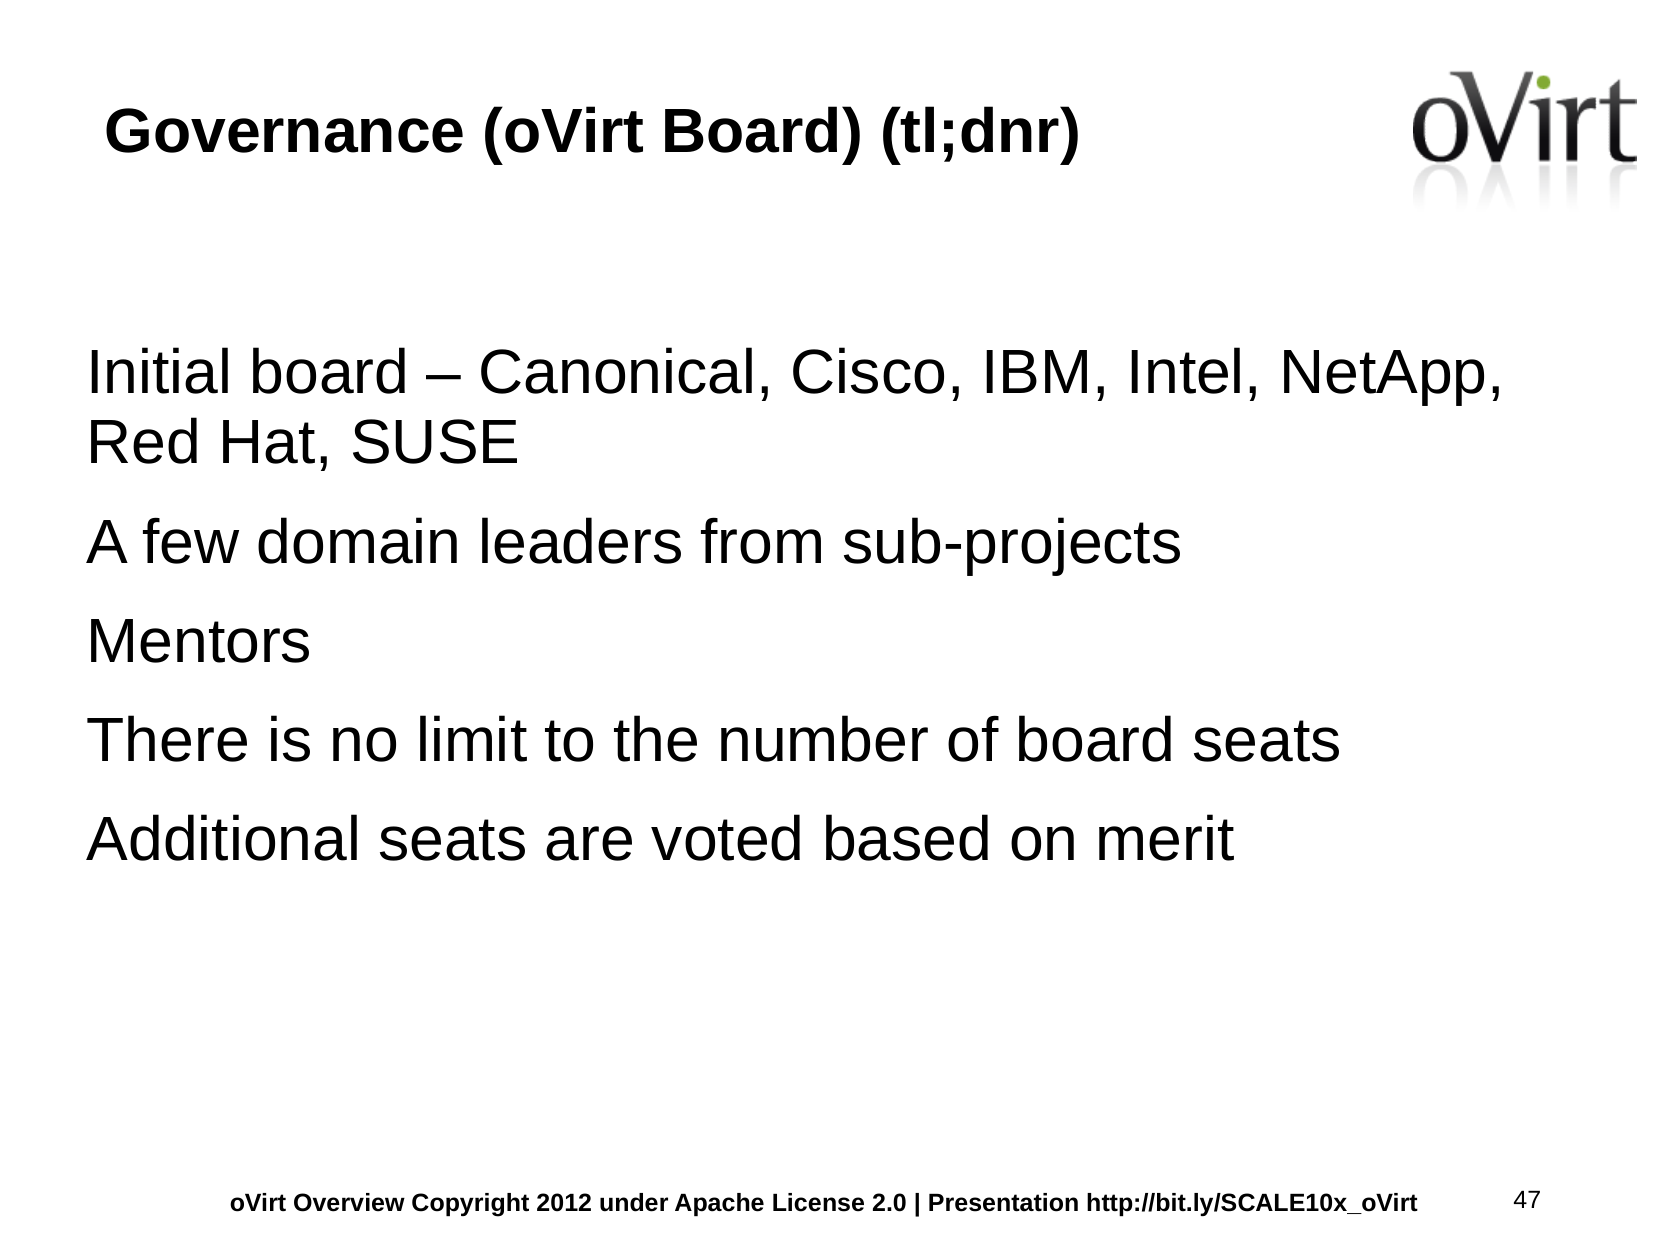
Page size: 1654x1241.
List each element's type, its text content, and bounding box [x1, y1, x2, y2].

picture [1413, 63, 1637, 212]
list Initial board – Canonical, Cisco, IBM, Intel, NetApp, Red Hat, SUSE A few domain leaders from sub-projects Mentors There is no limit to the number of board seats Additional seats are voted based on merit [86, 337, 1576, 901]
title Governance (oVirt Board) (tl;dnr) [82, 37, 1303, 226]
